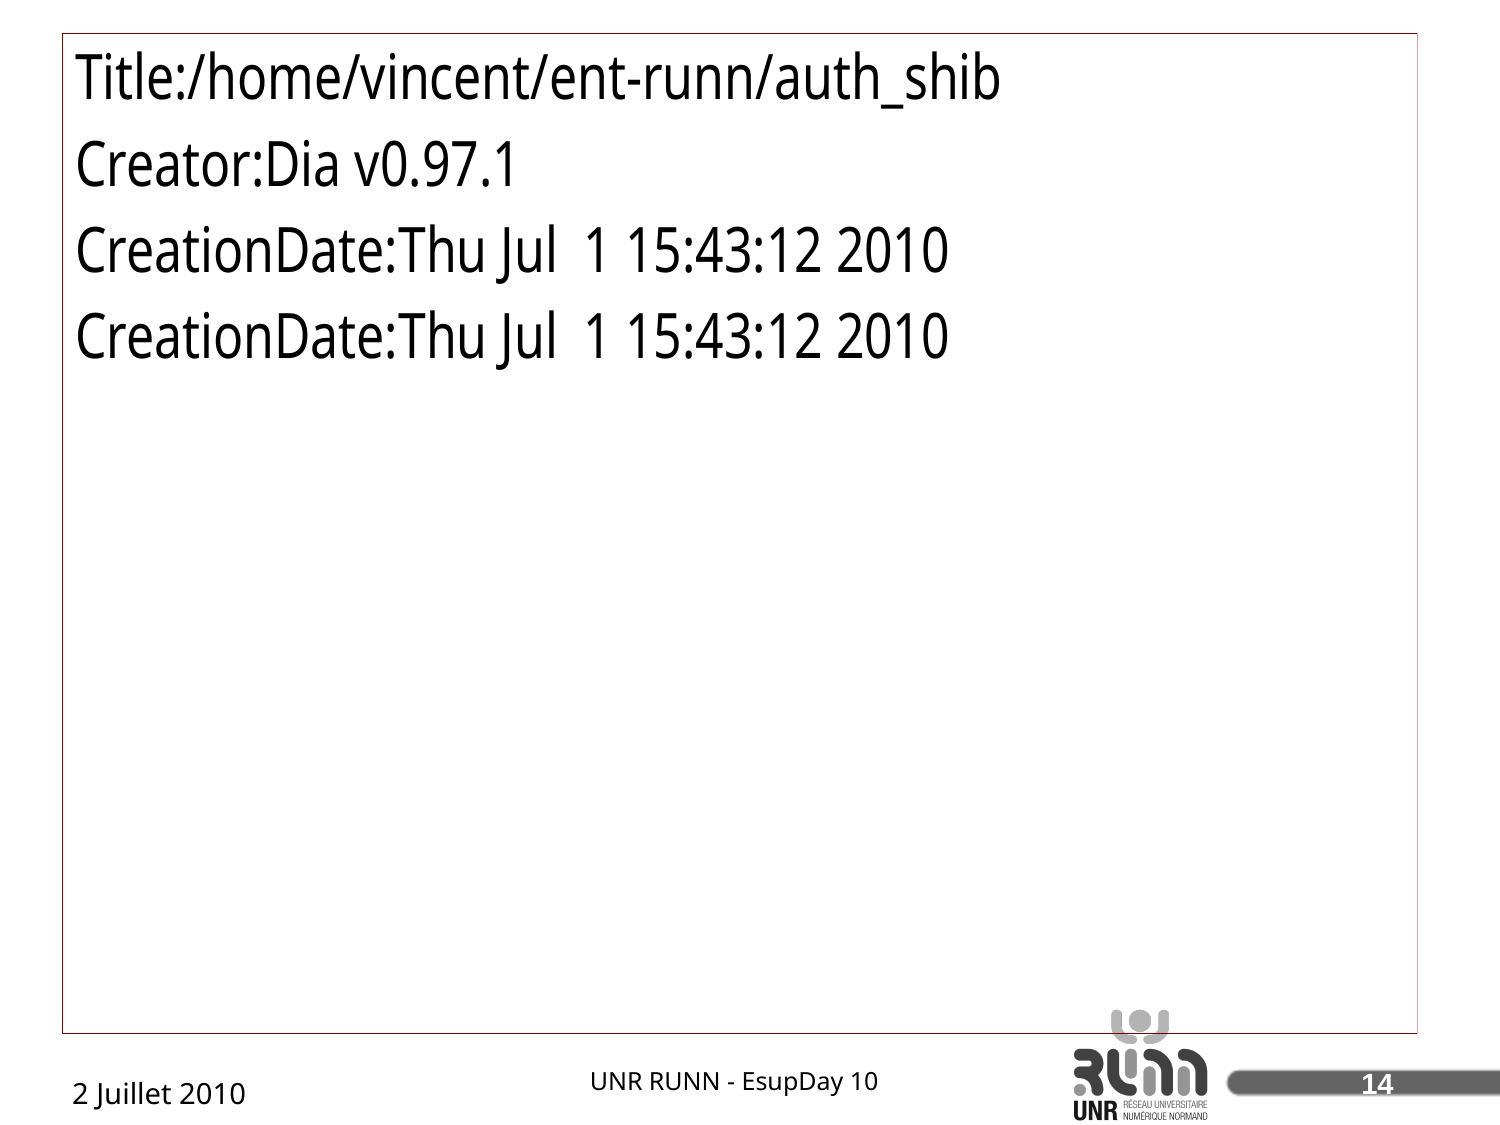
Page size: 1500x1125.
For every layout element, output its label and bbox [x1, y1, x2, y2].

picture [1220, 1065, 1500, 1103]
picture [59, 29, 1418, 1125]
